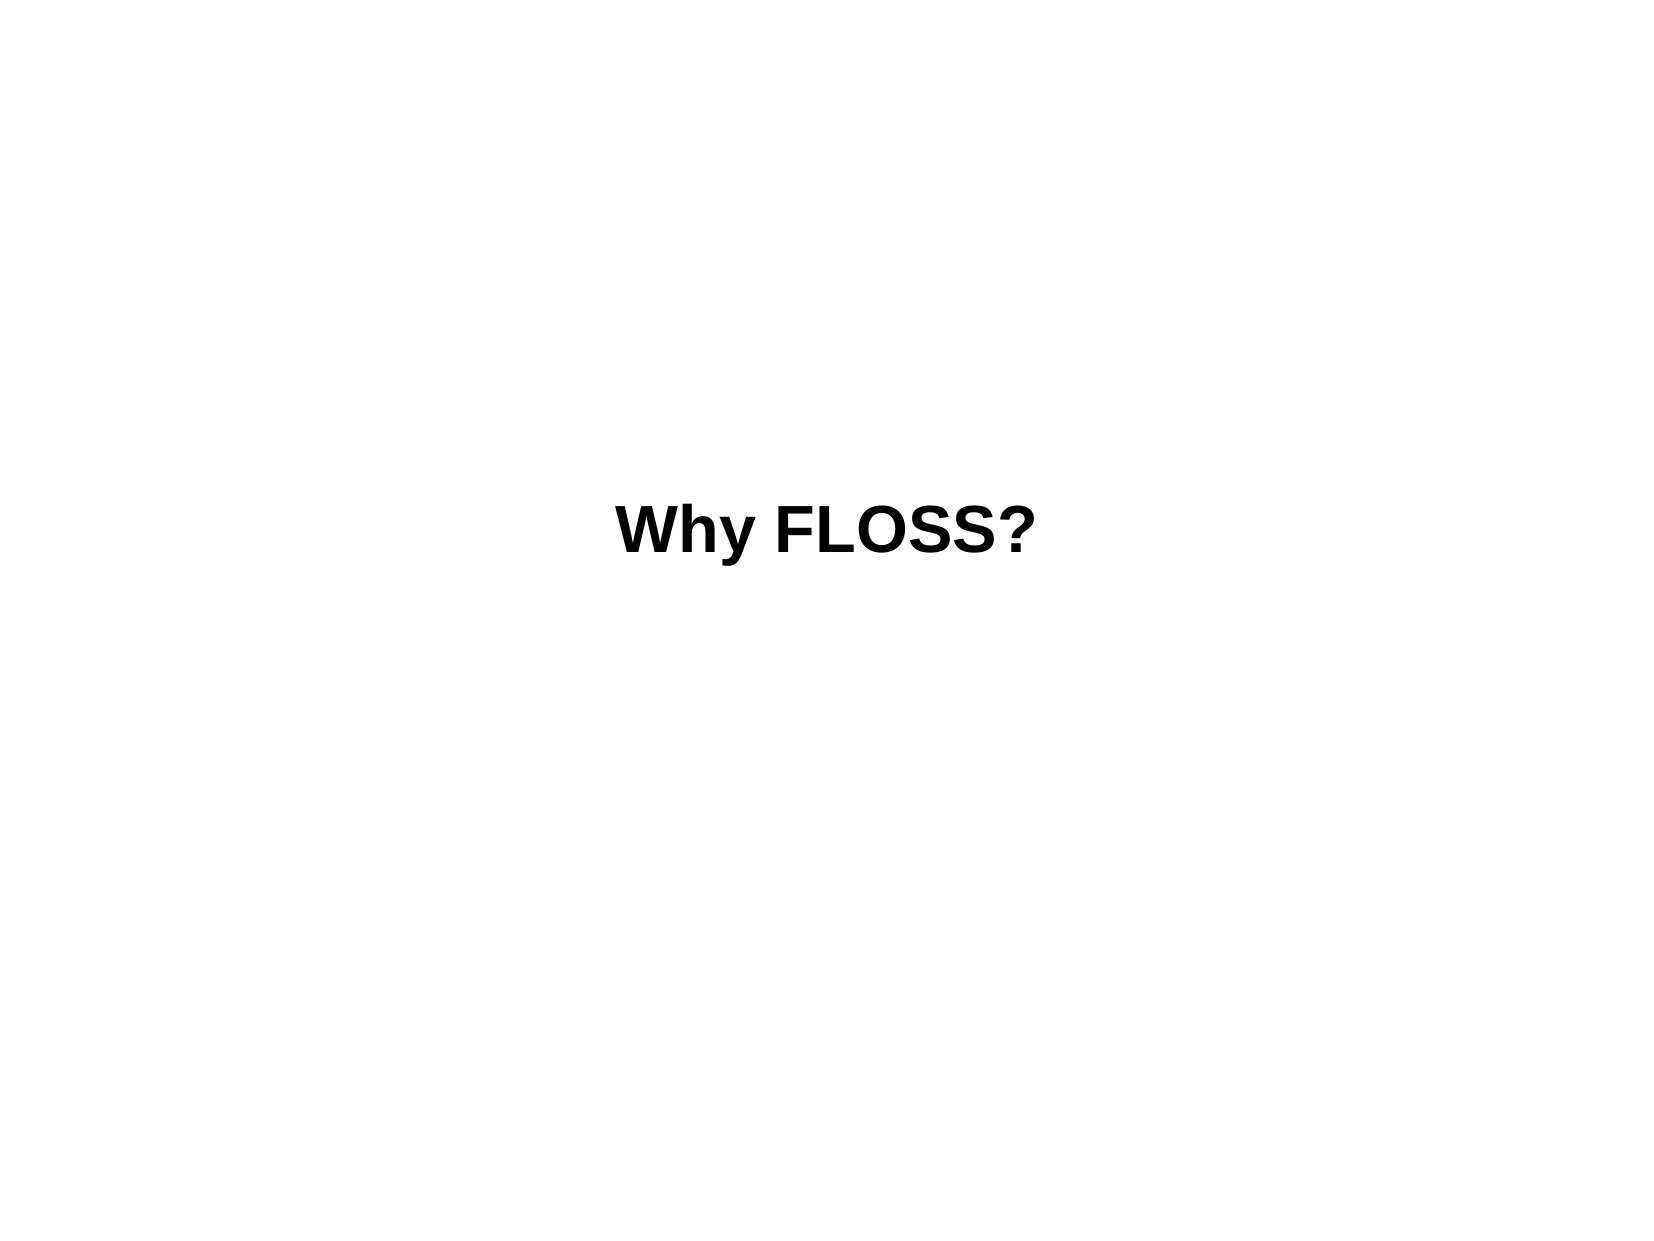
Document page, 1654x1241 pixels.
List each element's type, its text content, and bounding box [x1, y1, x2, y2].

subtitle Why FLOSS? [82, 49, 1571, 1010]
